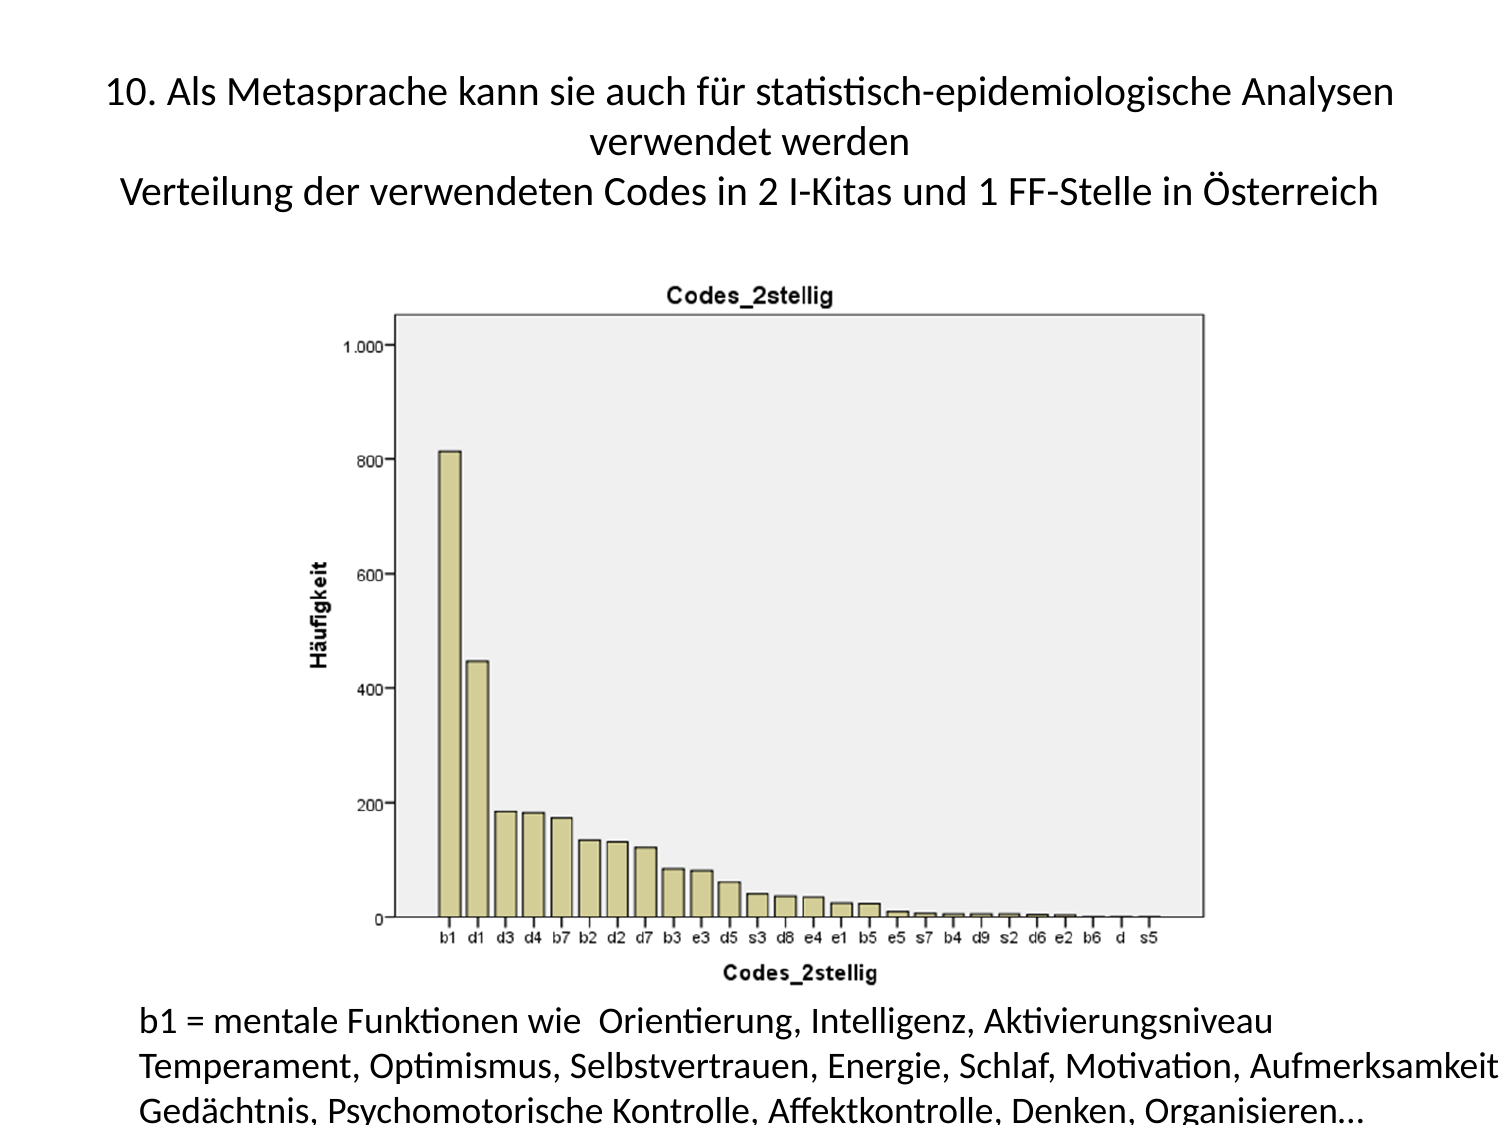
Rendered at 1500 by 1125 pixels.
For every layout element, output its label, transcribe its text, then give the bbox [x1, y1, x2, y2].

picture [286, 262, 1214, 988]
title 10. Als Metasprache kann sie auch für statistisch-epidemiologische Analysen verwendet werden Verteilung der verwendeten Codes in 2 I-Kitas und 1 FF-Stelle in Österreich [75, 45, 1426, 233]
text_box b1 = mentale Funktionen wie Orientierung, Intelligenz, Aktivierungsniveau Temperament, Optimismus, Selbstvertrauen, Energie, Schlaf, Motivation, Aufmerksamkeit Gedächtnis, Psychomotorische Kontrolle, Affektkontrolle, Denken, Organisieren… [123, 988, 1500, 1125]
